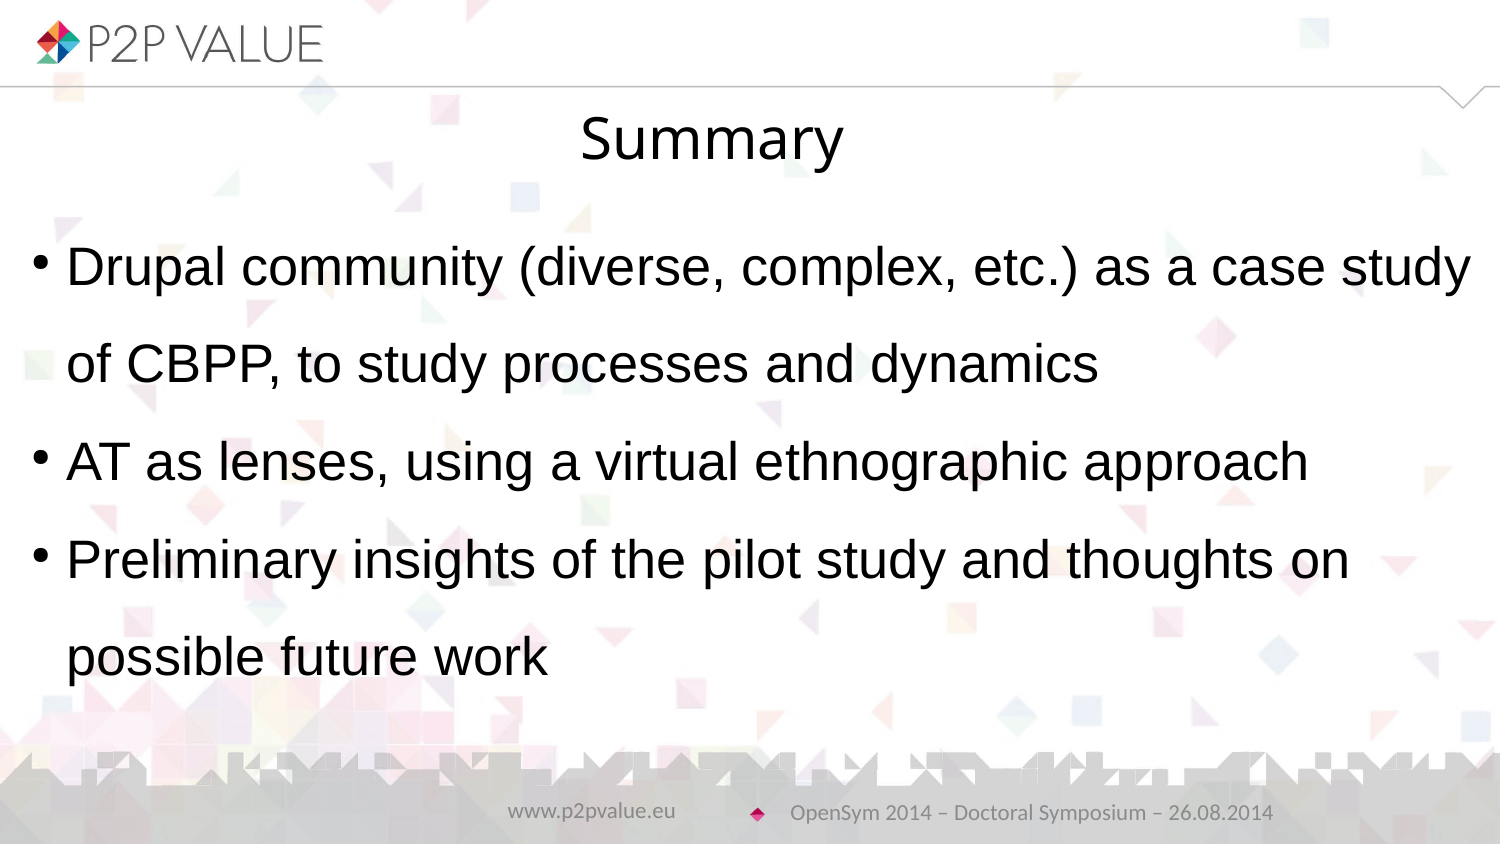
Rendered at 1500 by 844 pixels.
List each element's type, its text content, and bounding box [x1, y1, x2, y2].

text_box OpenSym 2014 – Doctoral Symposium – 26.08.2014 [777, 788, 1470, 834]
picture [0, 0, 1500, 844]
text_box www.p2pvalue.eu [501, 789, 720, 829]
subtitle Drupal community (diverse, complex, etc.) as a case study of CBPP, to study processes and dynamics AT as lenses, using a virtual ethnographic approach Preliminary insights of the pilot study and thoughts on possible future work [17, 191, 1499, 796]
title Summary [60, 92, 1366, 181]
